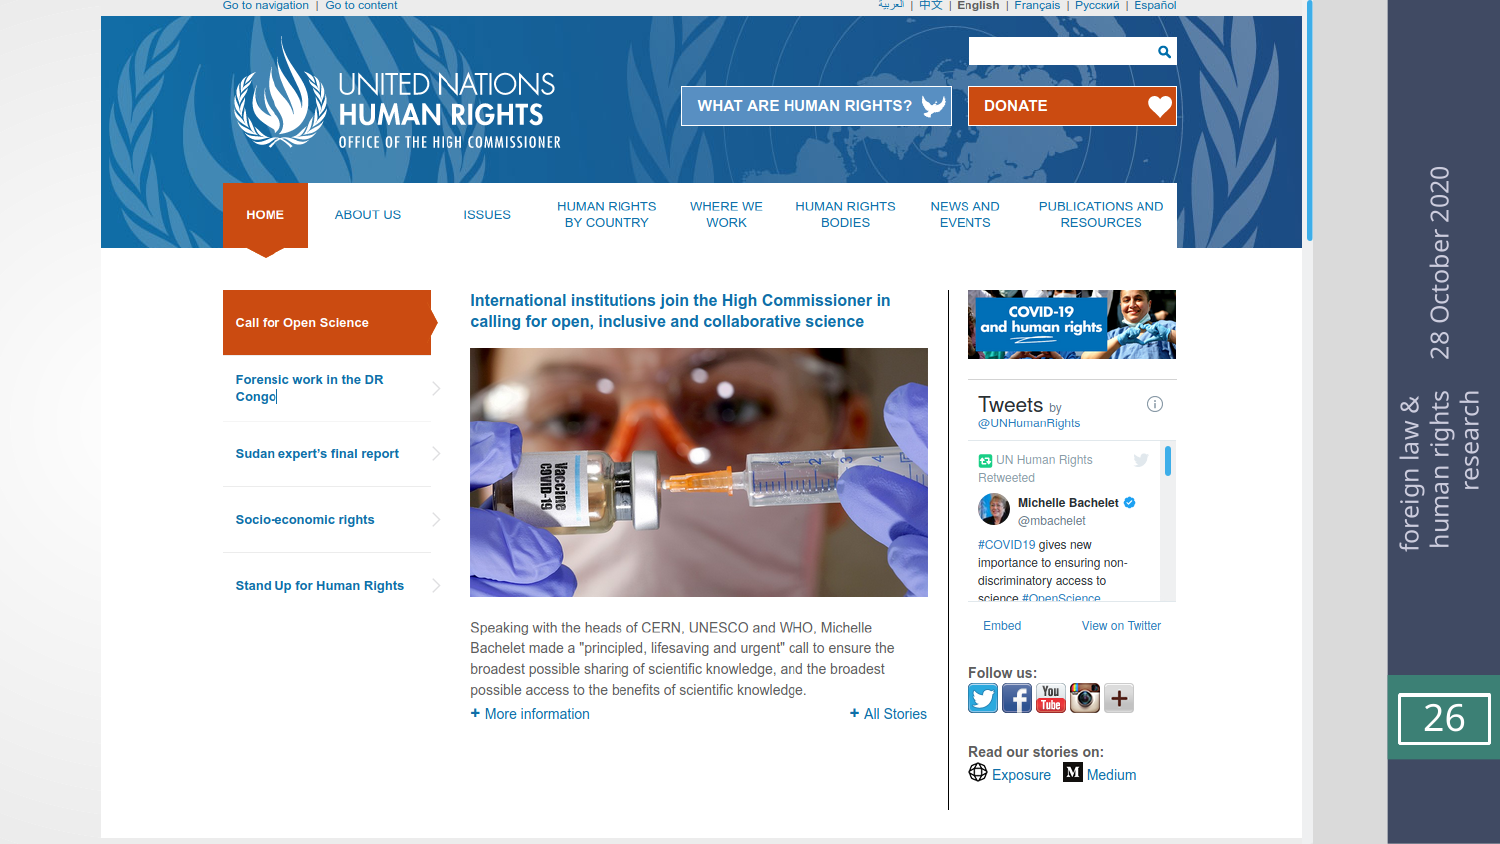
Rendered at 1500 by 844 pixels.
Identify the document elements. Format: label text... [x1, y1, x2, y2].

slide_number <number> [1399, 695, 1490, 744]
footer foreign law & human rights research [1408, 375, 1469, 667]
picture [101, 0, 1313, 844]
slide_number 28 October 2020 [1408, 75, 1469, 375]
